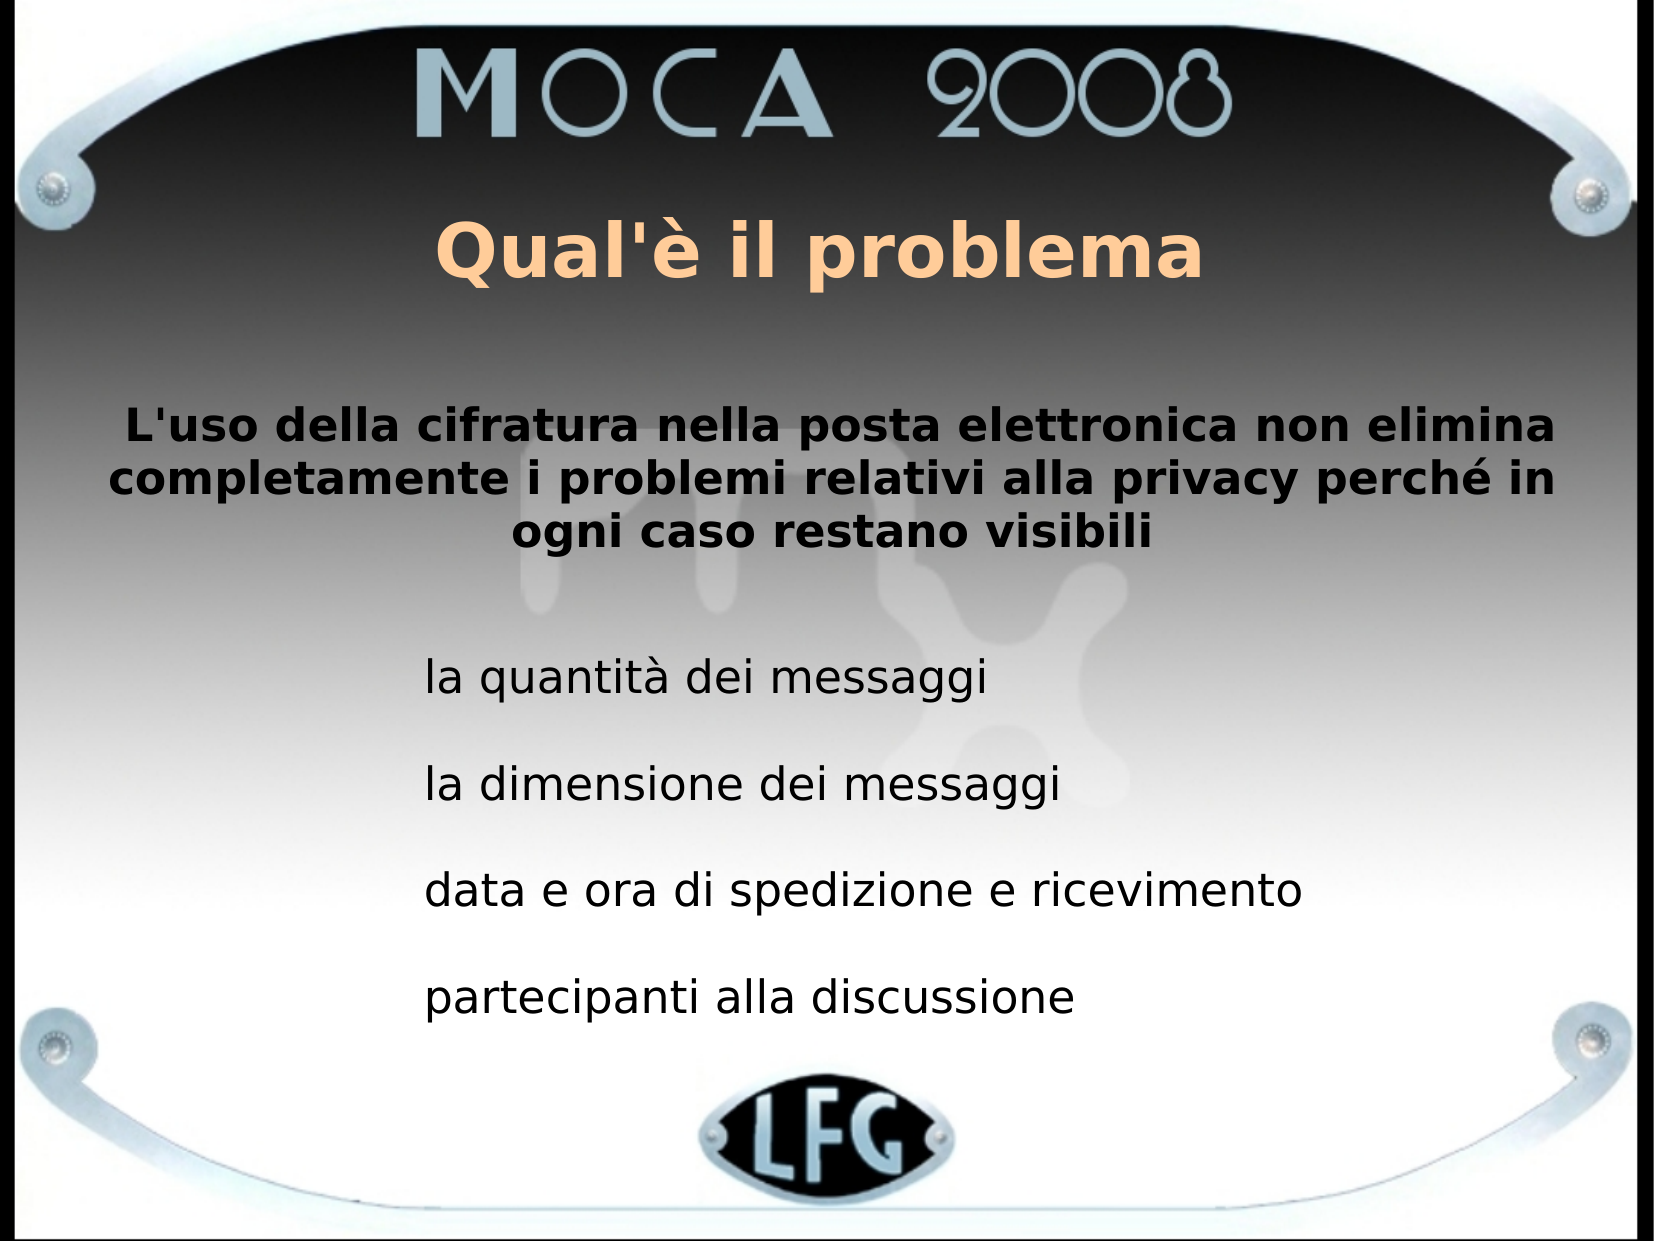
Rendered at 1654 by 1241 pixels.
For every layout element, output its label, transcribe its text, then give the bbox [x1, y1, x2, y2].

subtitle L'uso della cifratura nella posta elettronica non elimina completamente i problemi relativi alla privacy perché in ogni caso restano visibili [106, 395, 1559, 615]
picture [0, 0, 1654, 1241]
title Qual'è il problema [76, 147, 1565, 355]
text_box la quantità dei messaggi la dimensione dei messaggi data e ora di spedizione e ricevimento partecipanti alla discussione [409, 643, 1319, 1032]
